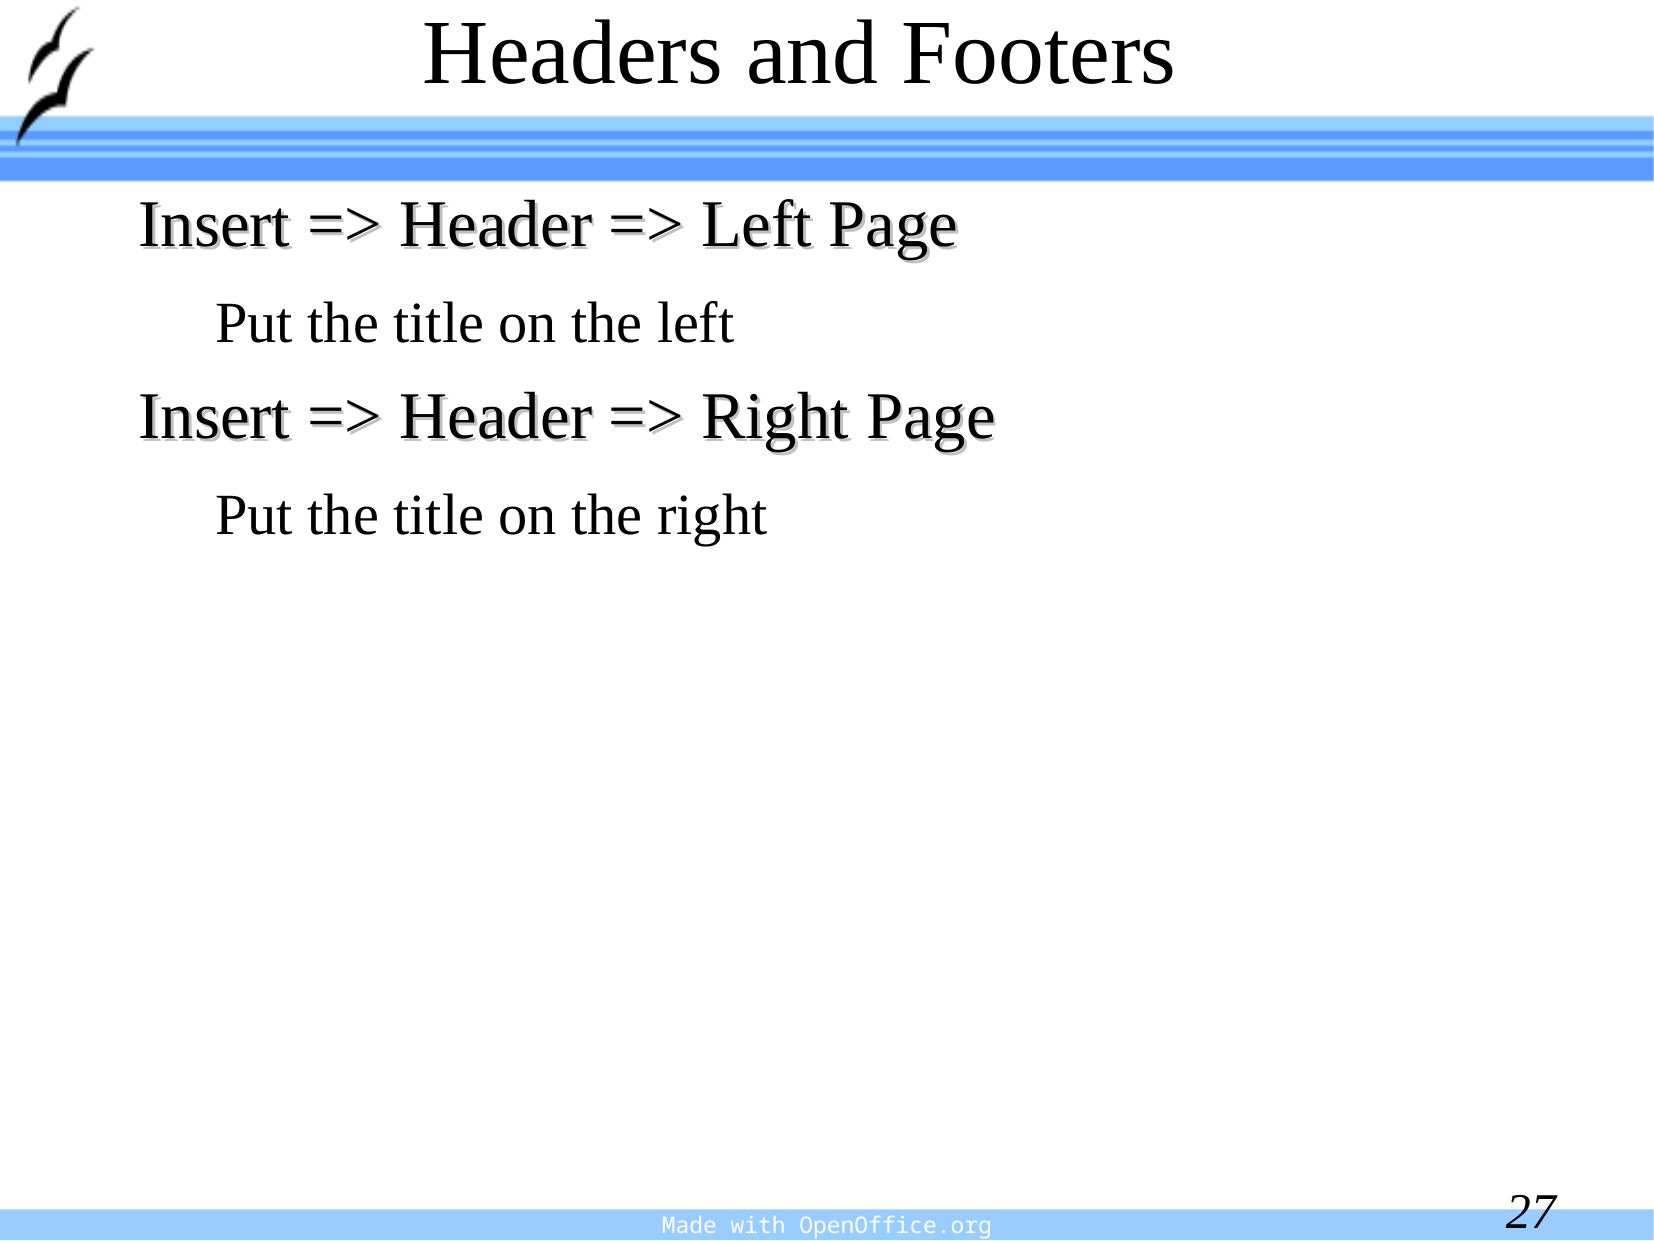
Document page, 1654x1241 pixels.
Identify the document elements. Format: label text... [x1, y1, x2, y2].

picture [0, 0, 1654, 188]
title Headers and Footers [94, 0, 1507, 117]
list Insert => Header => Left Page Put the title on the left Insert => Header => Right Page Put the title on the right [120, 187, 1533, 1195]
